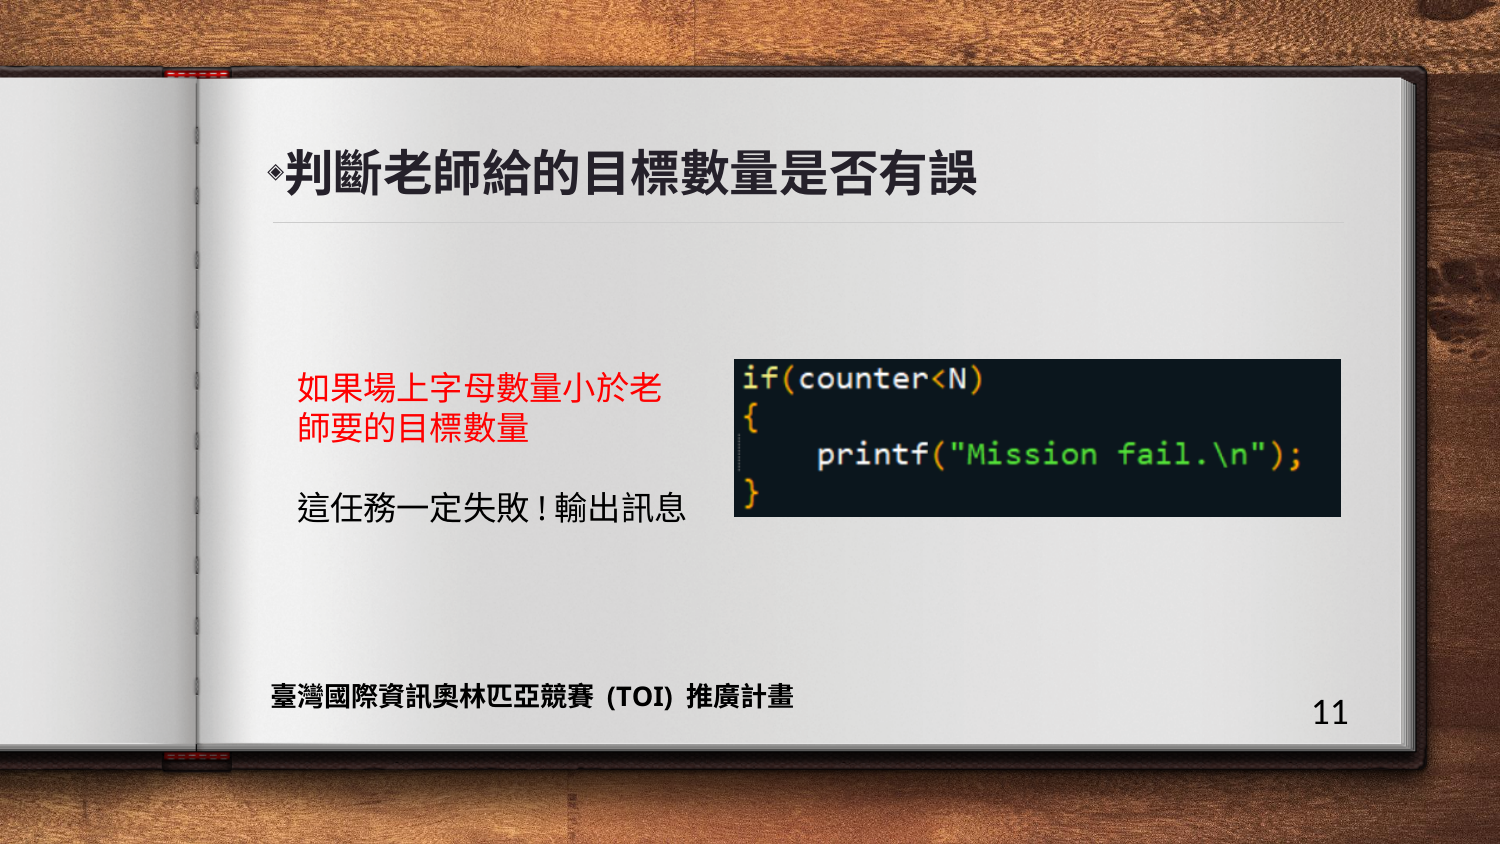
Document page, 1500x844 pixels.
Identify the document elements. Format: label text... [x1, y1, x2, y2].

text_box [1295, 672, 1386, 737]
list 判斷老師給的目標數量是否有誤 [252, 126, 1194, 216]
text_box 如果場上字母數量小於老師要的目標數量 這任務一定失敗!輸出訊息 [281, 359, 708, 537]
picture [734, 359, 1341, 517]
